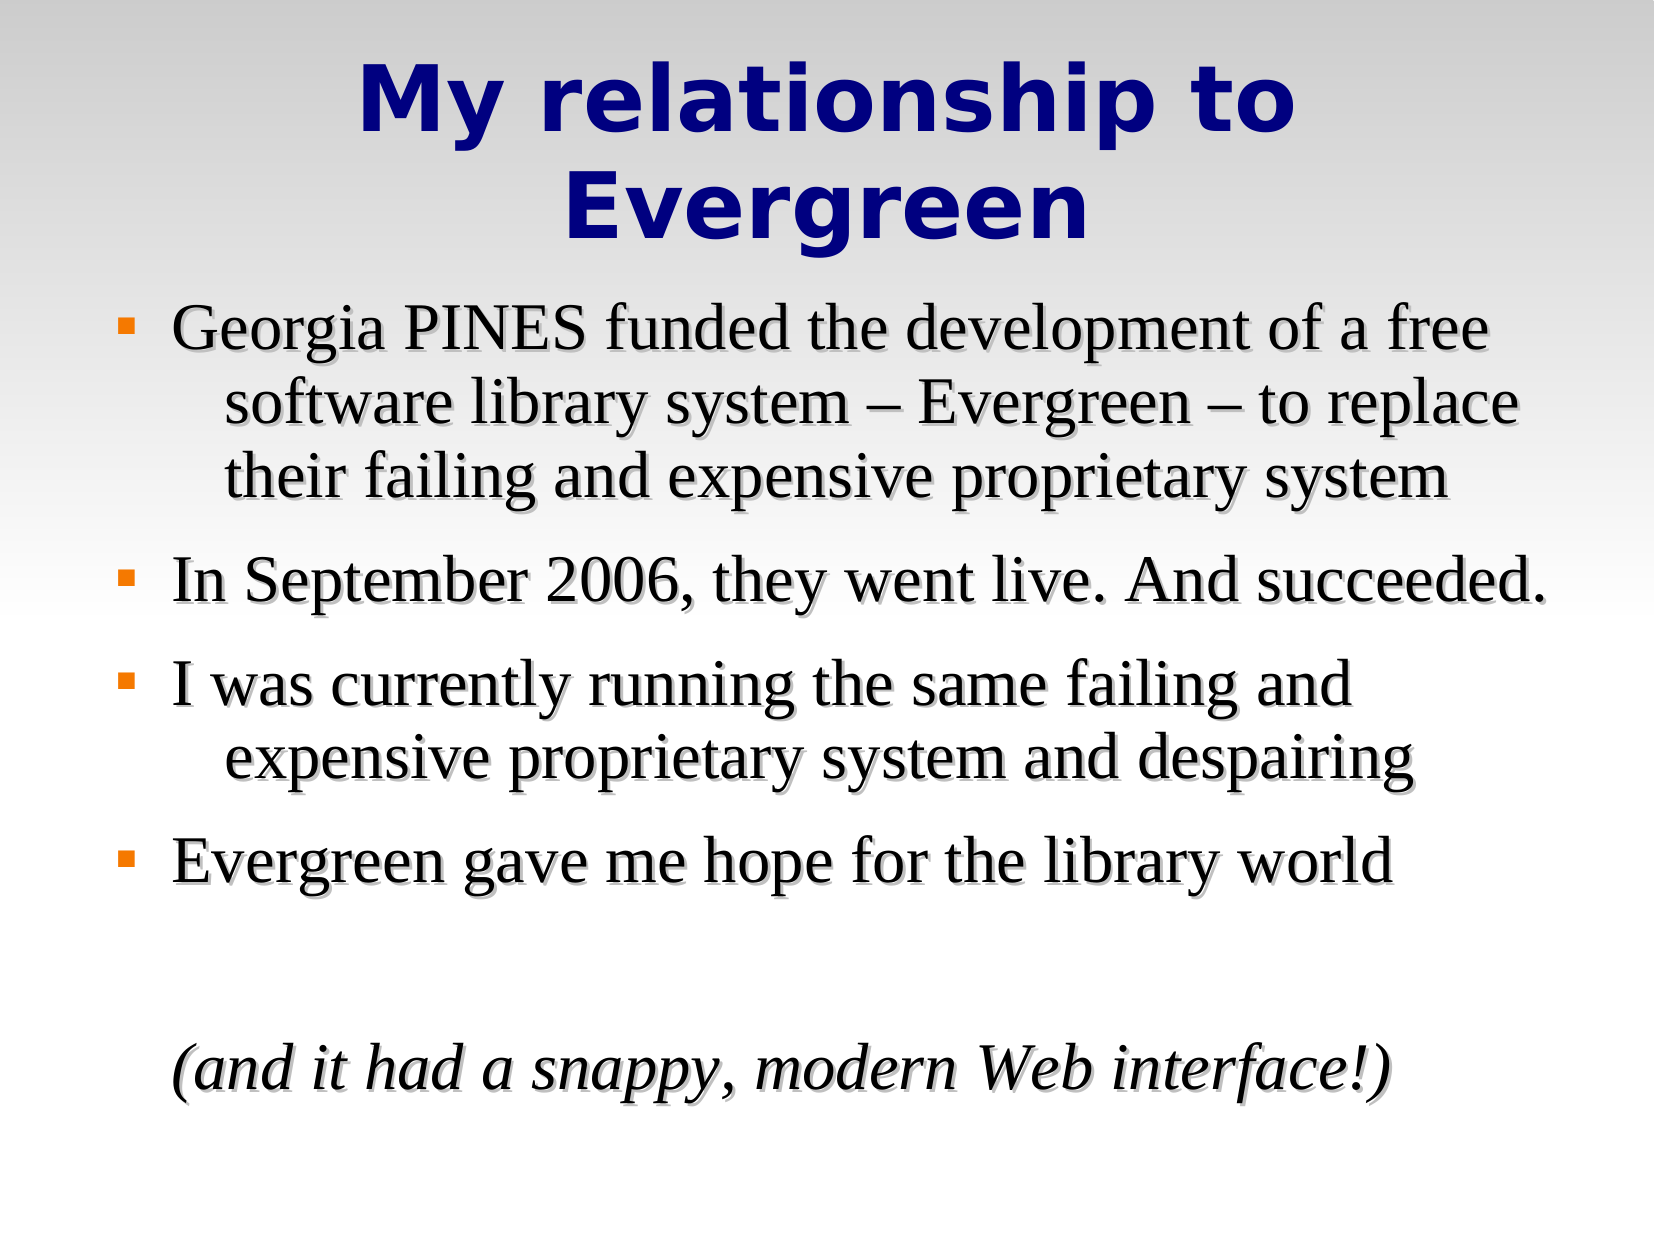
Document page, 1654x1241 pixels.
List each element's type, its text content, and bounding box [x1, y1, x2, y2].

list Georgia PINES funded the development of a free software library system – Evergreen – to replace their failing and expensive proprietary system In September 2006, they went live. And succeeded. I was currently running the same failing and expensive proprietary system and despairing Evergreen gave me hope for the library world (and it had a snappy, modern Web interface!) [82, 290, 1571, 1165]
title My relationship to Evergreen [82, 45, 1571, 261]
